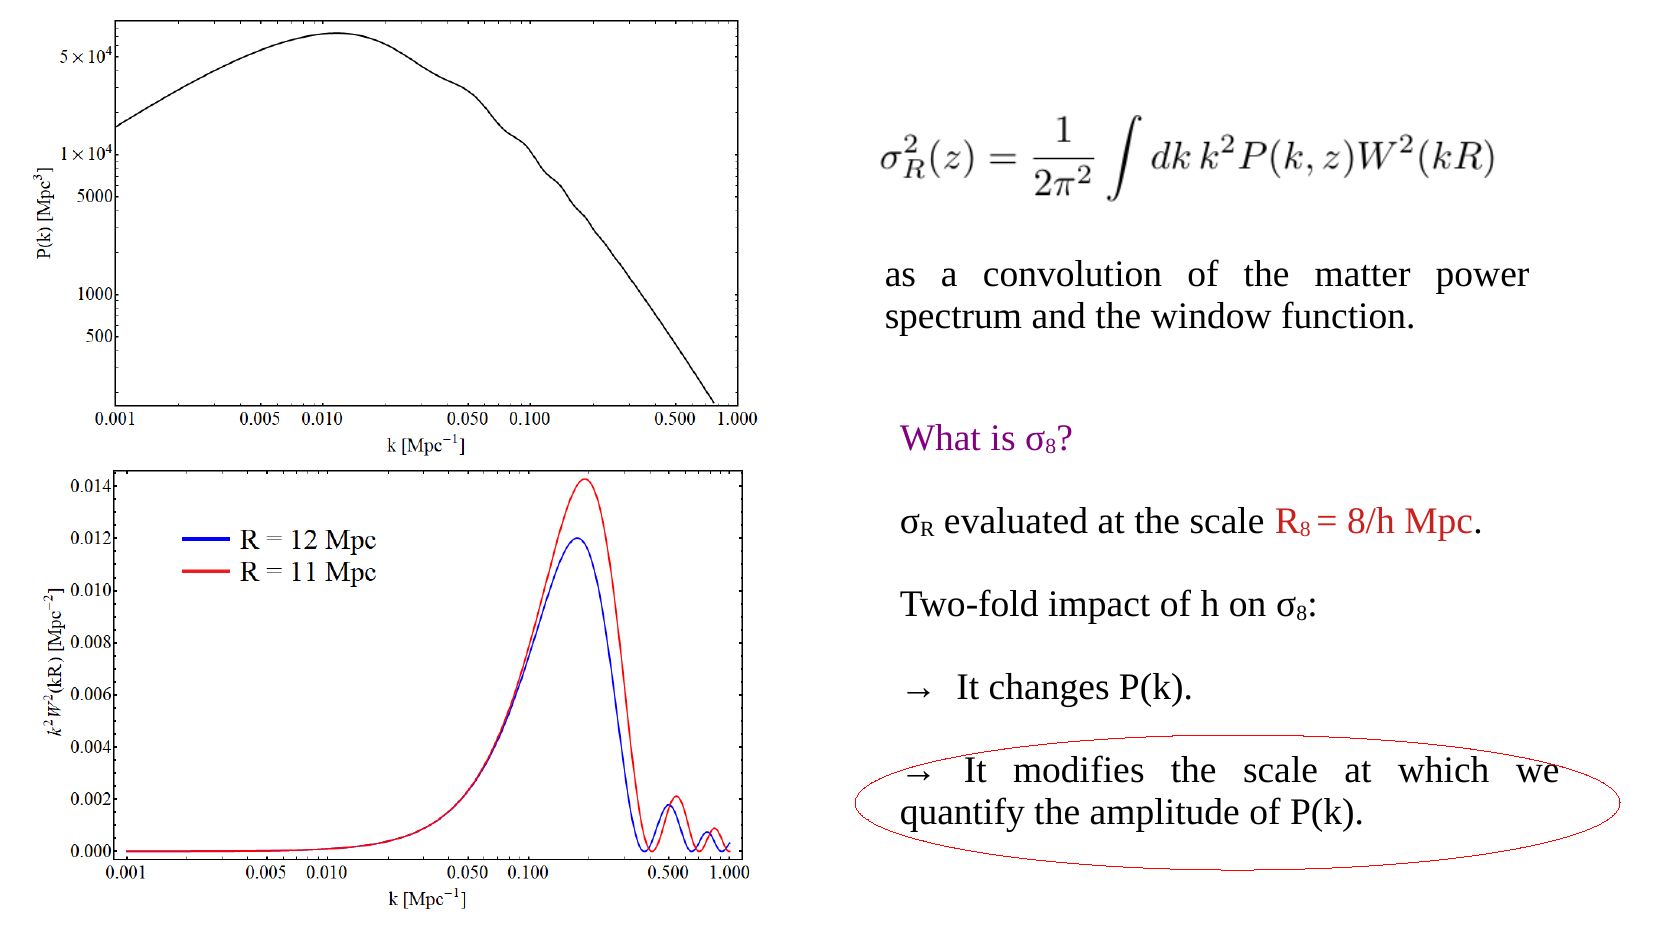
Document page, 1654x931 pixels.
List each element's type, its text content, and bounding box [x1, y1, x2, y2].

picture [17, 0, 781, 931]
text_box as a convolution of the matter power spectrum and the window function. [870, 246, 1546, 511]
text_box What is σ8? σR evaluated at the scale R8 = 8/h Mpc. Two-fold impact of h on σ8: → It changes P(k). → It modifies the scale at which we quantify the amplitude of P(k). [885, 410, 1576, 775]
picture [863, 106, 1501, 211]
text_box [855, 735, 1621, 871]
